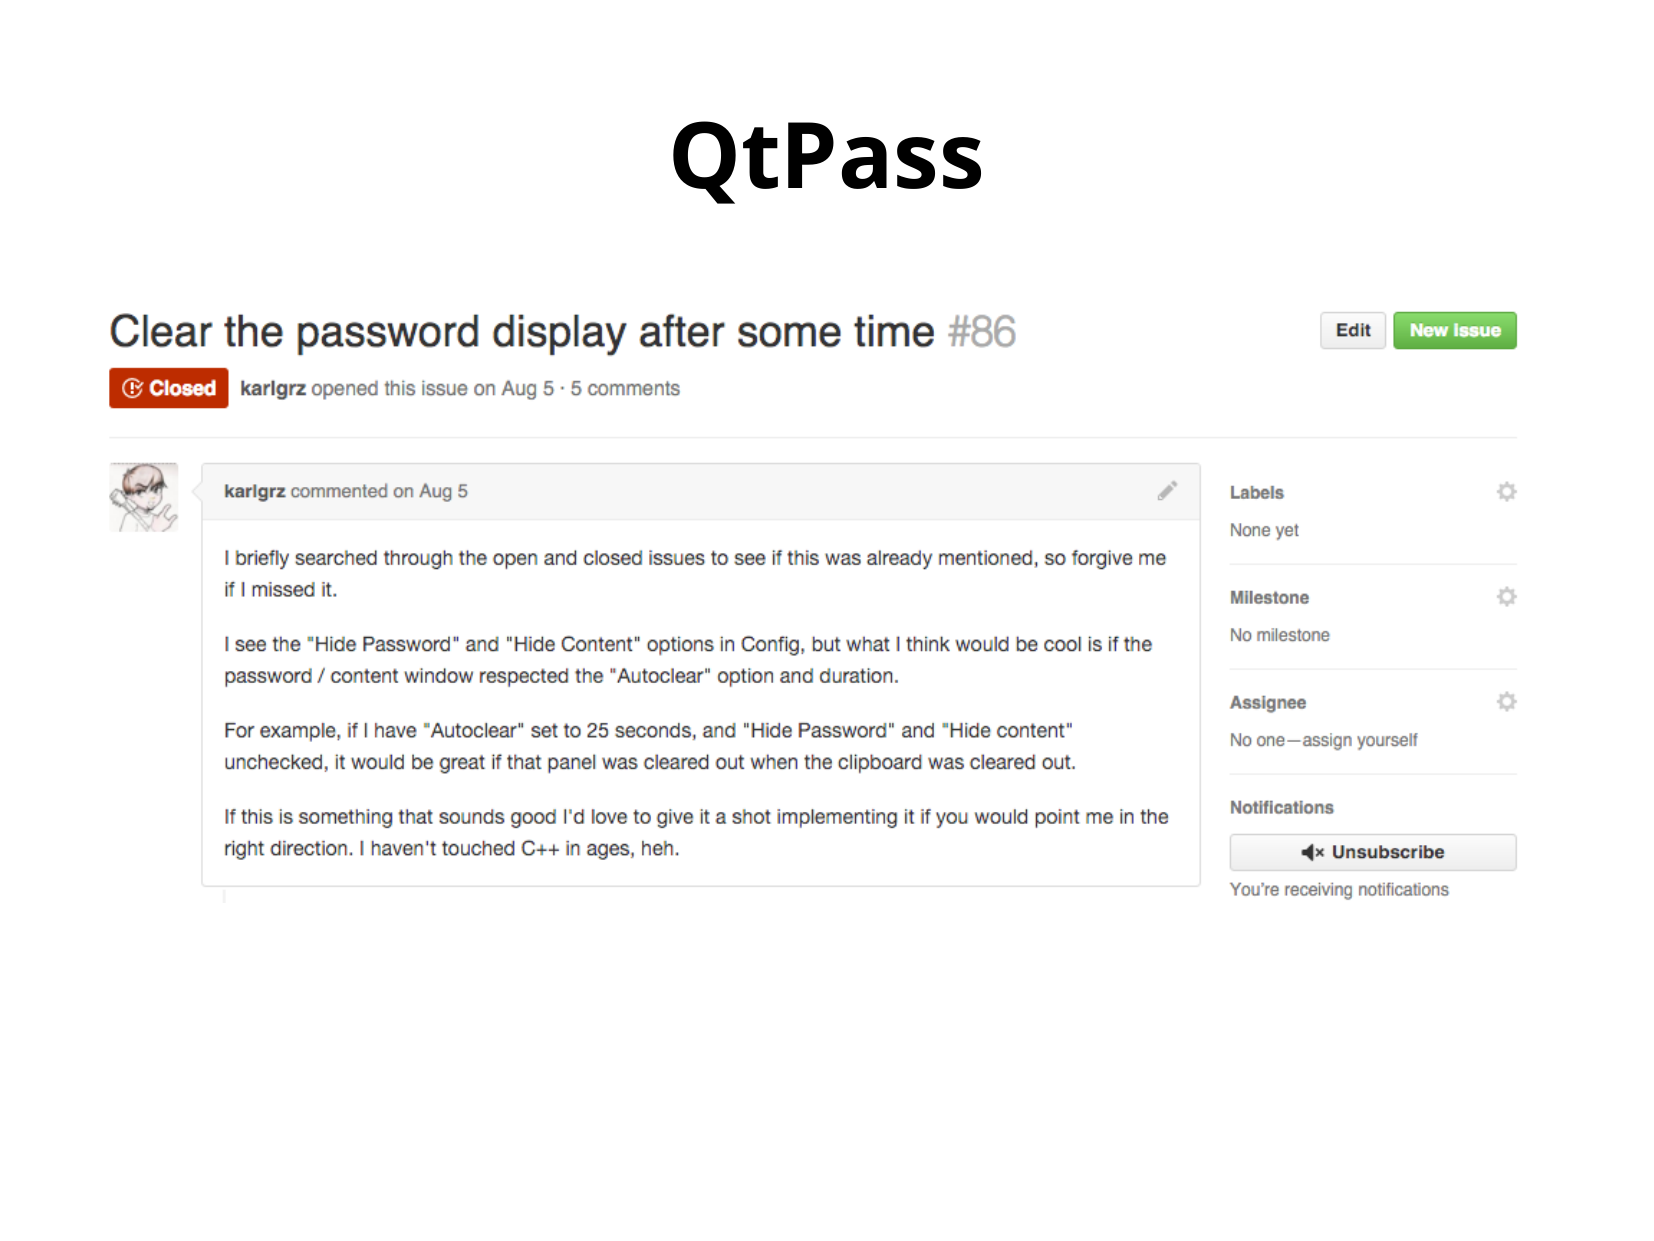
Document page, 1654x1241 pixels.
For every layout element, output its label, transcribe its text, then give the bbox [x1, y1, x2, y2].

subtitle [82, 290, 1571, 1010]
picture [98, 302, 1533, 903]
title QtPass [82, 49, 1571, 257]
